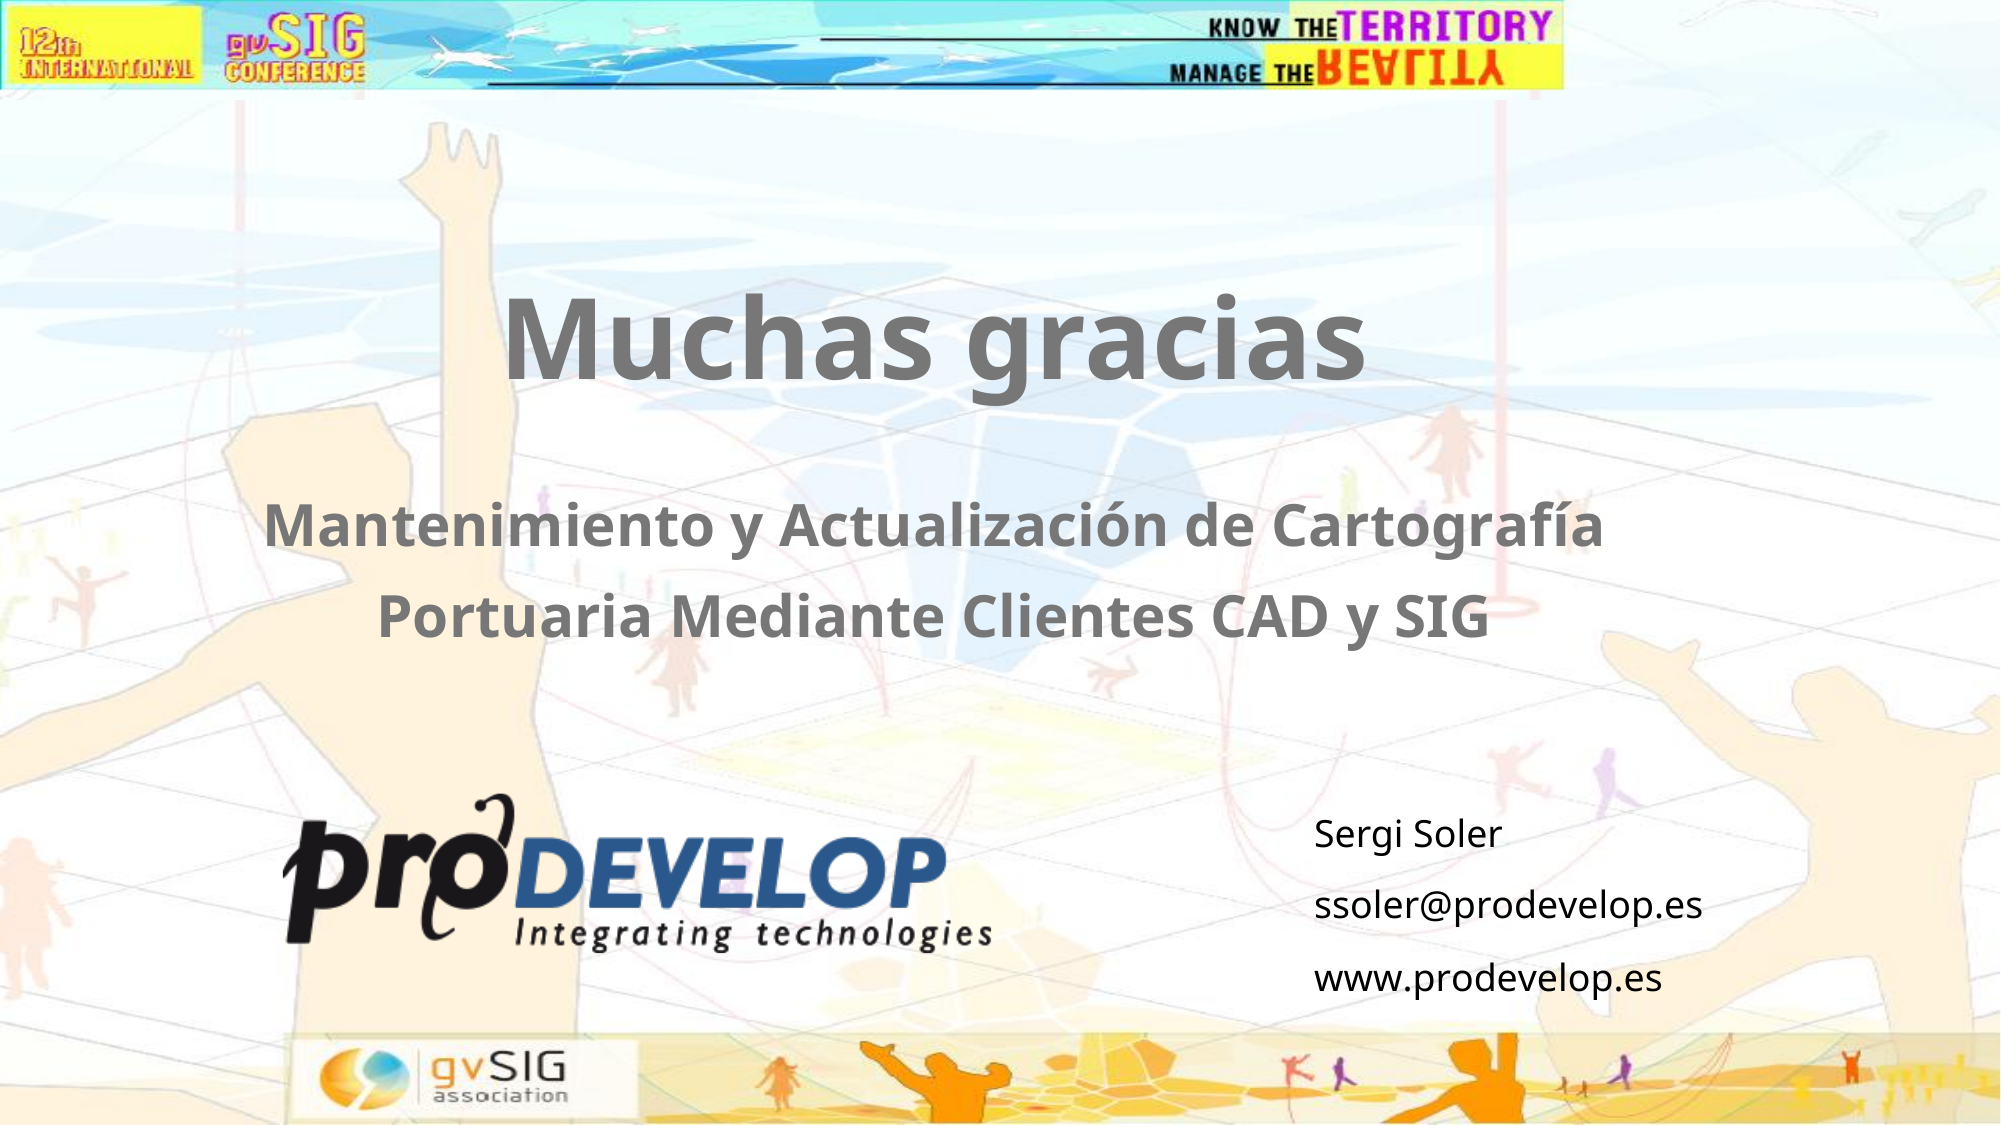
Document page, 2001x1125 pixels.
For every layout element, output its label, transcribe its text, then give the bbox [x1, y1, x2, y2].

text_box Muchas gracias Mantenimiento y Actualización de Cartografía Portuaria Mediante Clientes CAD y SIG [248, 219, 1635, 832]
picture [0, 100, 2000, 1125]
text_box Sergi Soler ssoler@prodevelop.es www.prodevelop.es [1299, 780, 2000, 1000]
